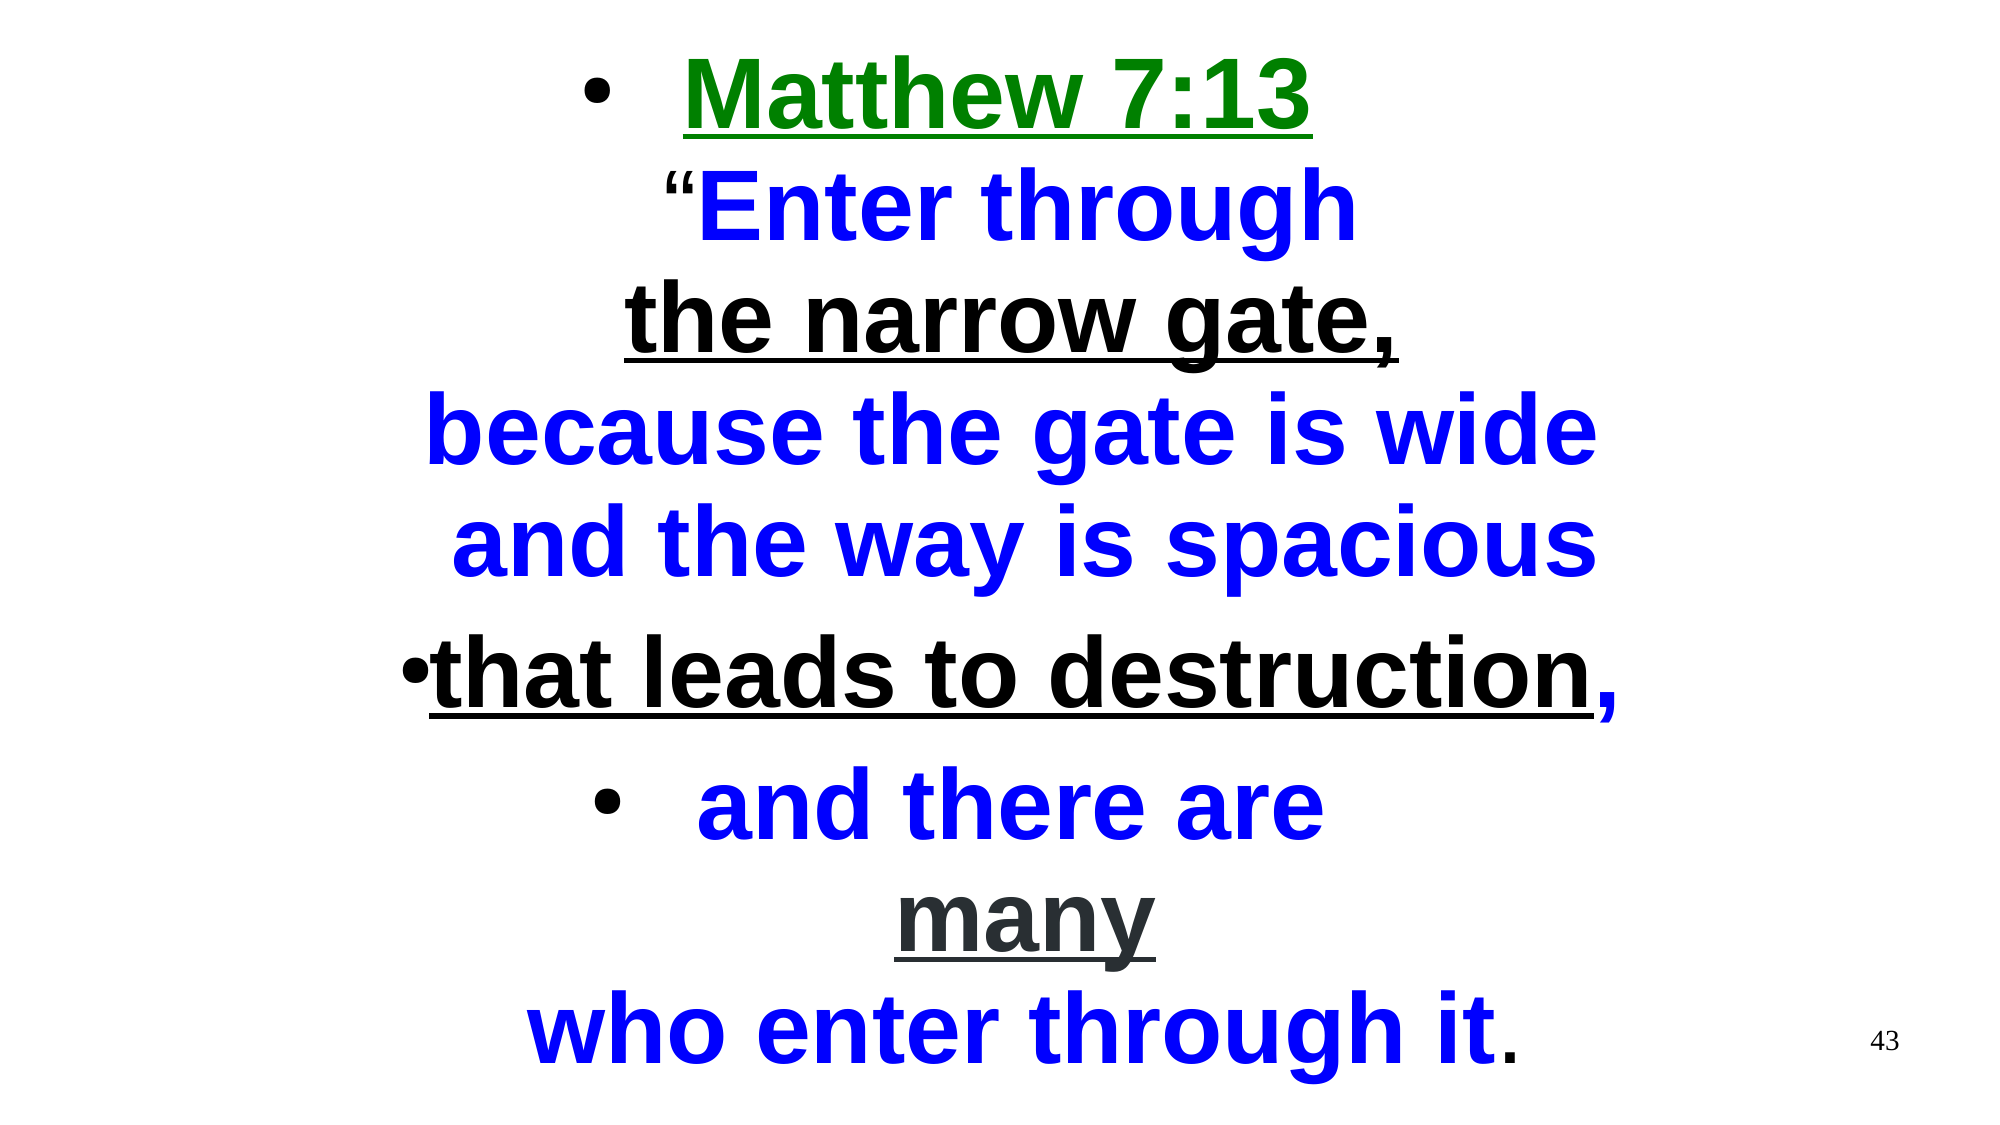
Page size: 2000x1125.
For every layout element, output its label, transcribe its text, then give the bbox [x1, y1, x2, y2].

list Matthew 7:13 “Enter through the narrow gate, because the gate is wide and the way is spacious that leads to destruction, and there are many who enter through it. [37, 37, 1988, 1088]
